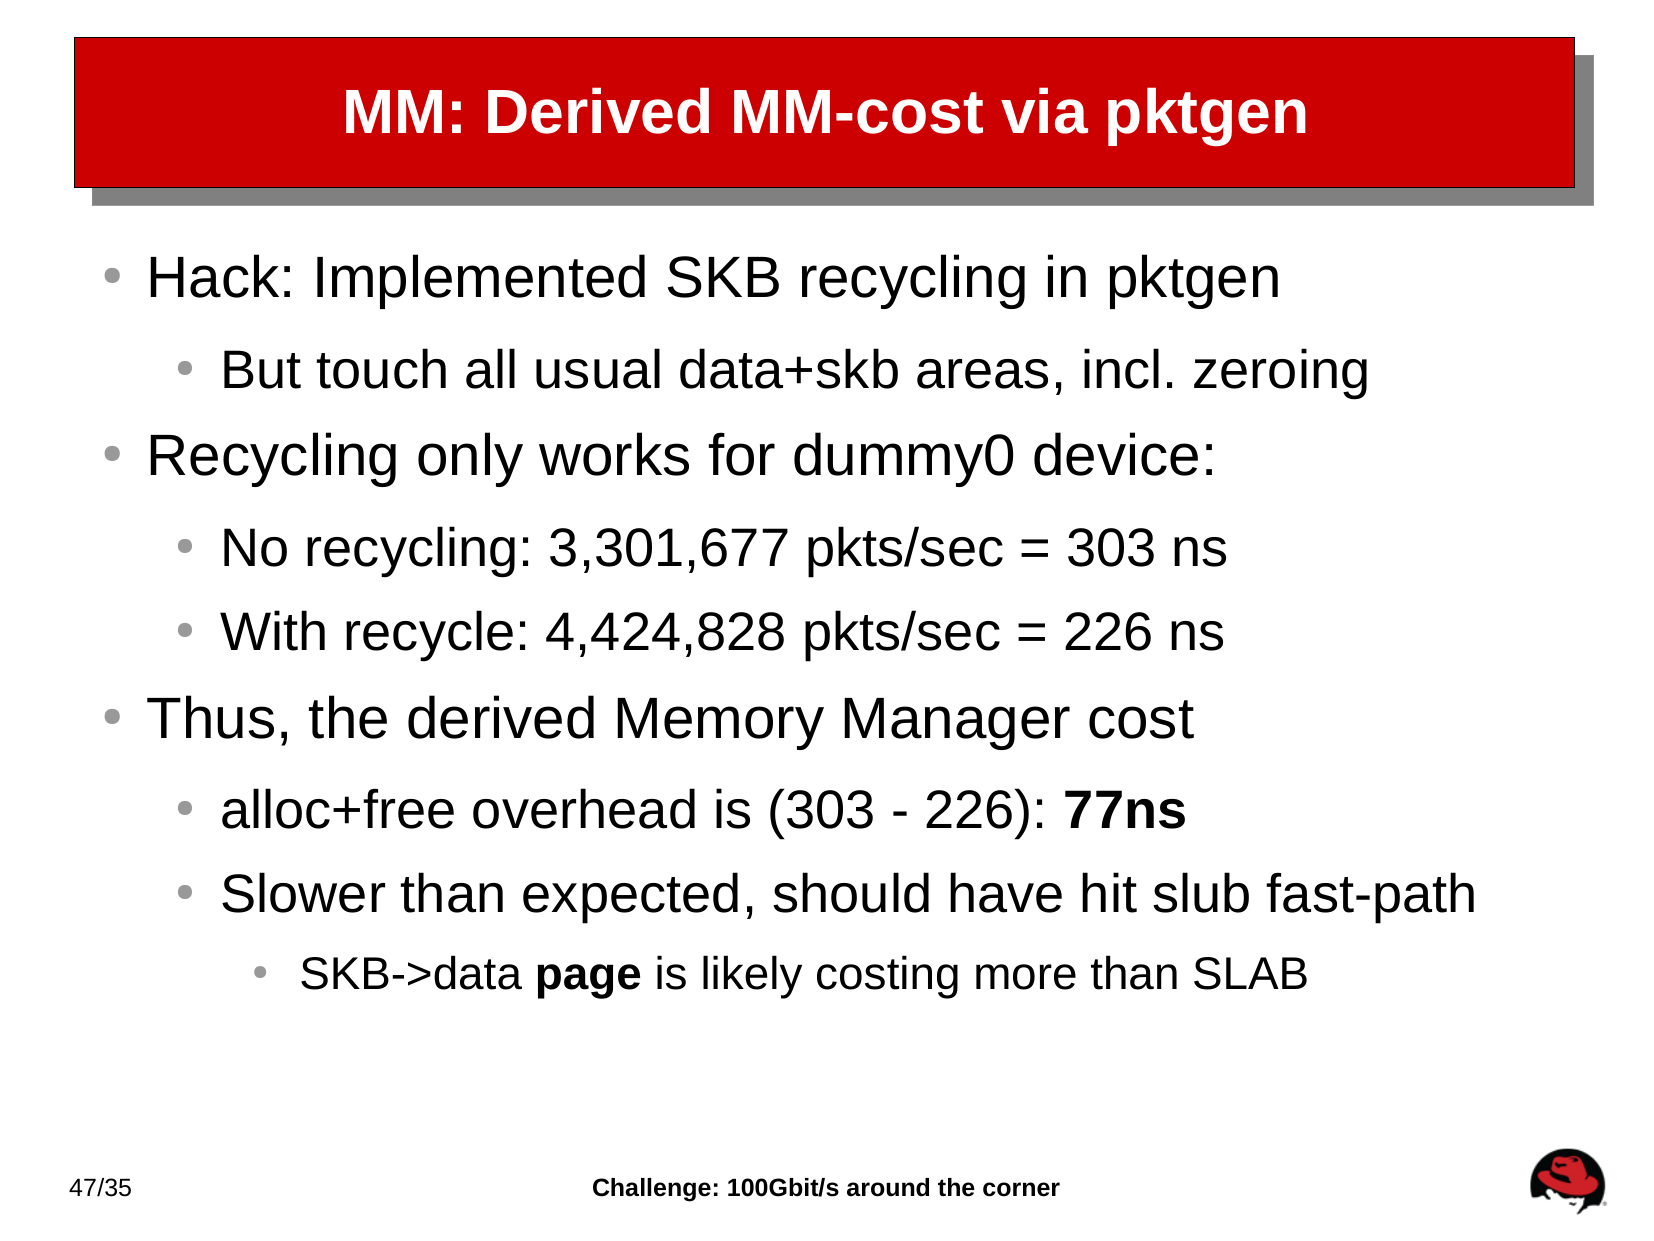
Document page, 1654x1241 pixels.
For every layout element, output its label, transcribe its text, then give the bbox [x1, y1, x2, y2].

picture [1529, 1146, 1613, 1224]
list Hack: Implemented SKB recycling in pktgen But touch all usual data+skb areas, incl. zeroing Recycling only works for dummy0 device: No recycling: 3,301,677 pkts/sec = 303 ns With recycle: 4,424,828 pkts/sec = 226 ns Thus, the derived Memory Manager cost alloc+free overhead is (303 - 226): 77ns Slower than expected, should have hit slub fast-path SKB->data page is likely costing more than SLAB [86, 244, 1575, 1097]
title MM: Derived MM-cost via pktgen [82, 37, 1571, 188]
